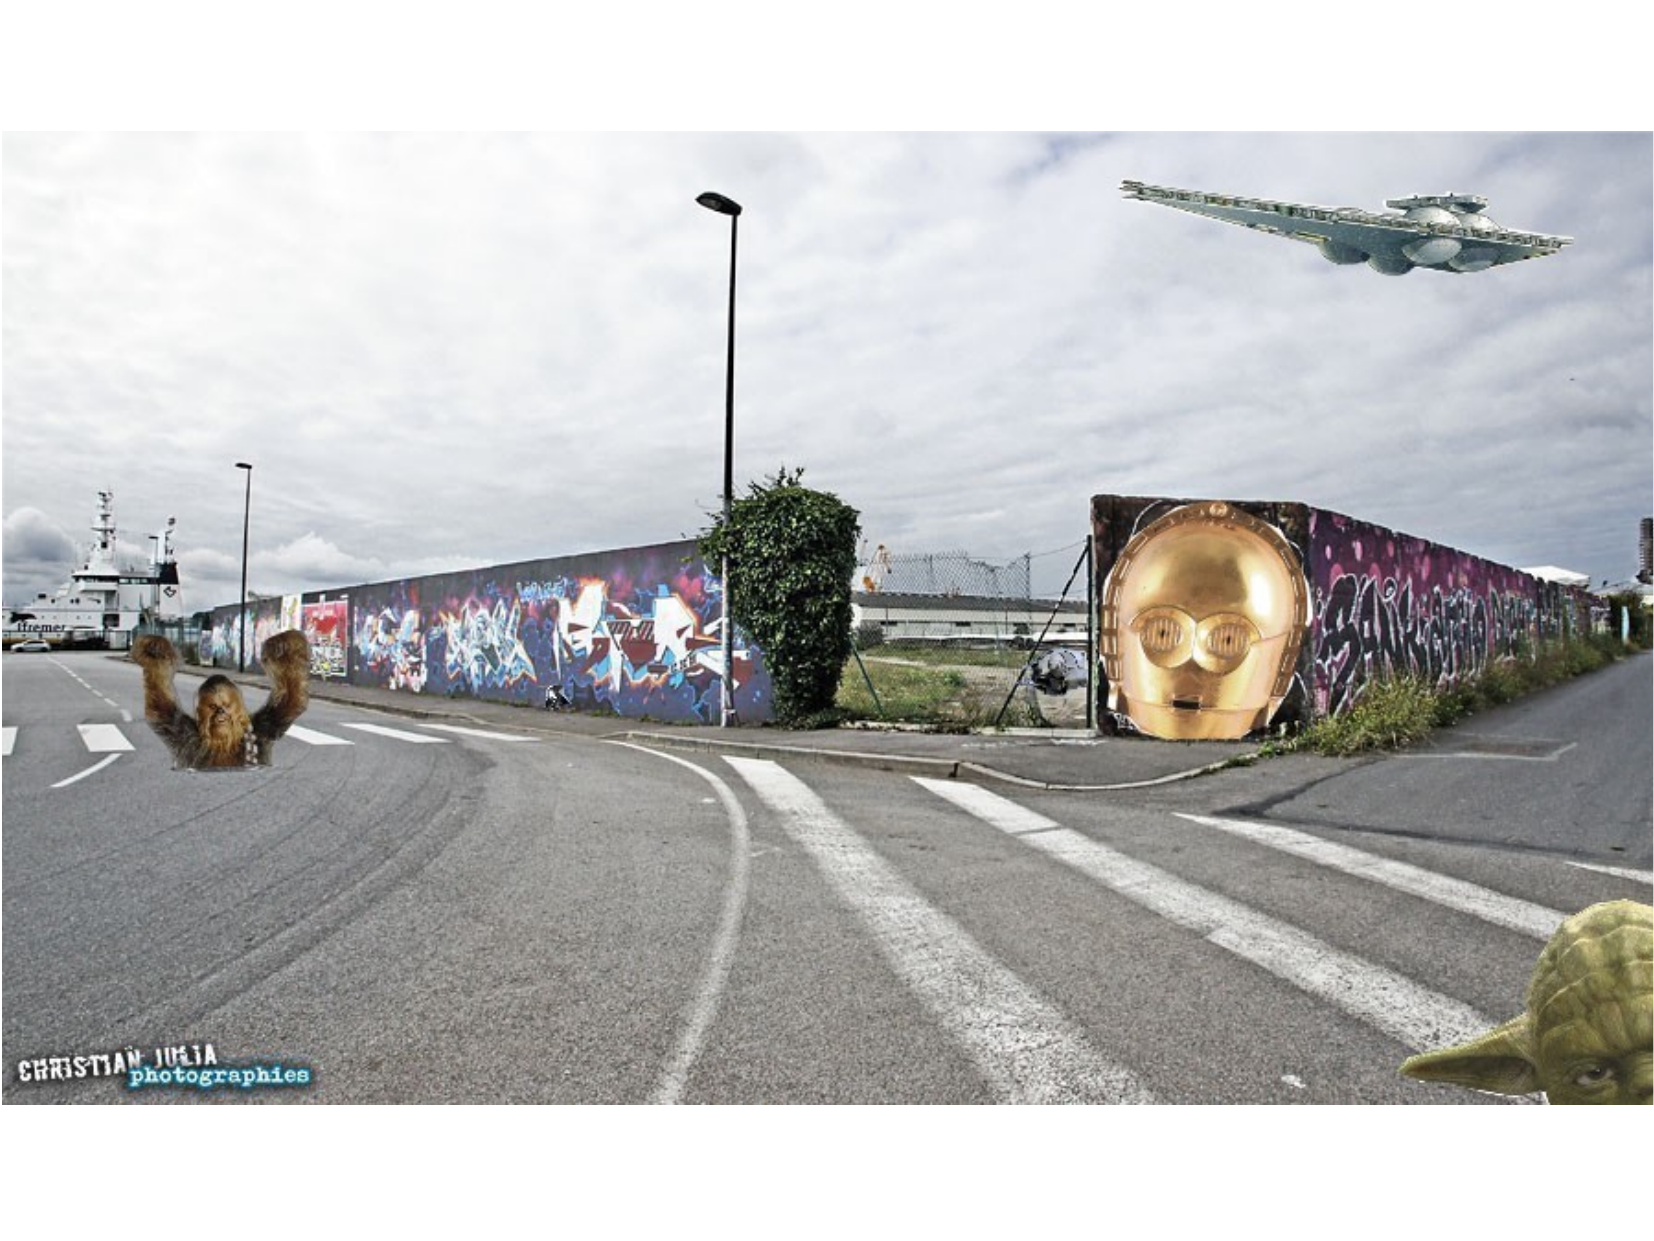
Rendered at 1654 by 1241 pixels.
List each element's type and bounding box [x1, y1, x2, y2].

picture [2, 131, 1654, 1105]
